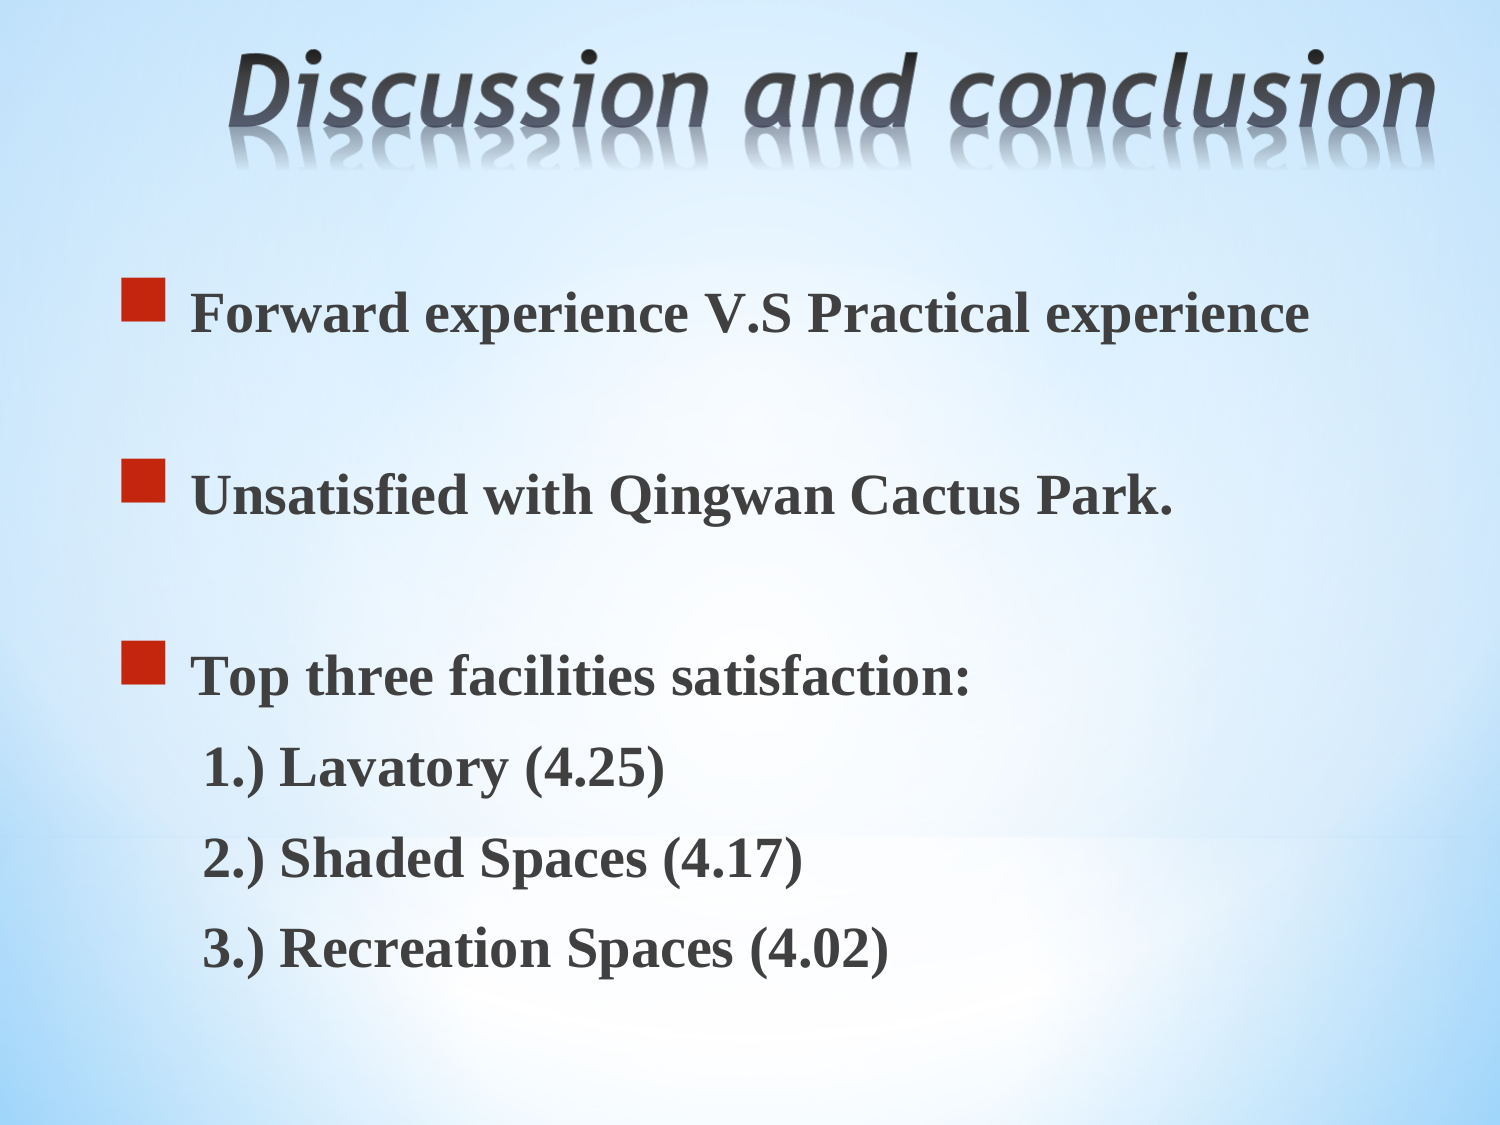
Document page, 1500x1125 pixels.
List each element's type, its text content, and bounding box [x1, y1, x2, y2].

picture [0, 0, 1500, 1125]
list Forward experience V.S Practical experience Unsatisfied with Qingwan Cactus Park. Top three facilities satisfaction: 1.) Lavatory (4.25) 2.) Shaded Spaces (4.17) 3.) Recreation Spaces (4.02) [100, 267, 1400, 1012]
